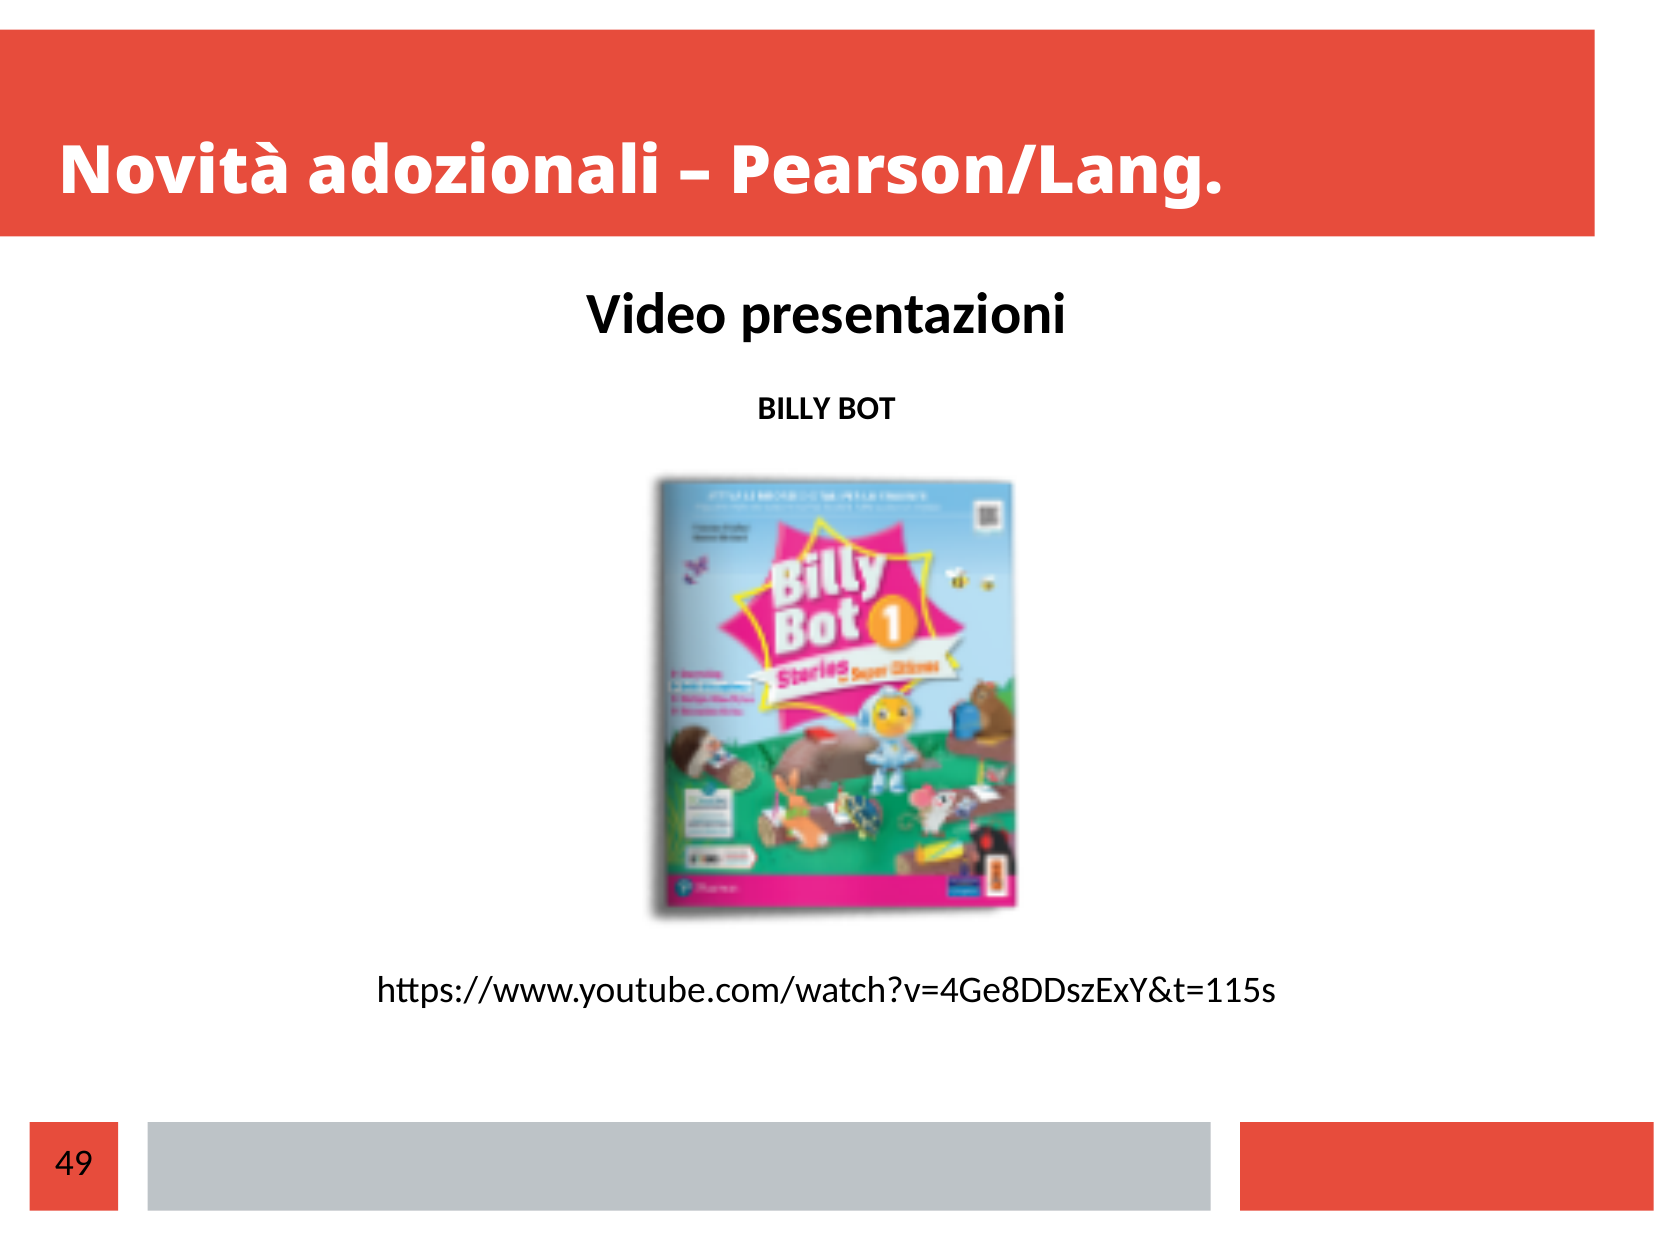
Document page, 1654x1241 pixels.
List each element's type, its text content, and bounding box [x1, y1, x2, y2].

picture [617, 433, 1037, 953]
text_box Video presentazioni [118, 282, 1536, 586]
text_box <numero> [29, 1122, 119, 1211]
text_box https://www.youtube.com/watch?v=4Ge8DDszExY&t=115s [322, 957, 1332, 1019]
title Novità adozionali – Pearson/Lang. [59, 59, 1595, 207]
text_box BILLY BOT [550, 378, 1103, 434]
